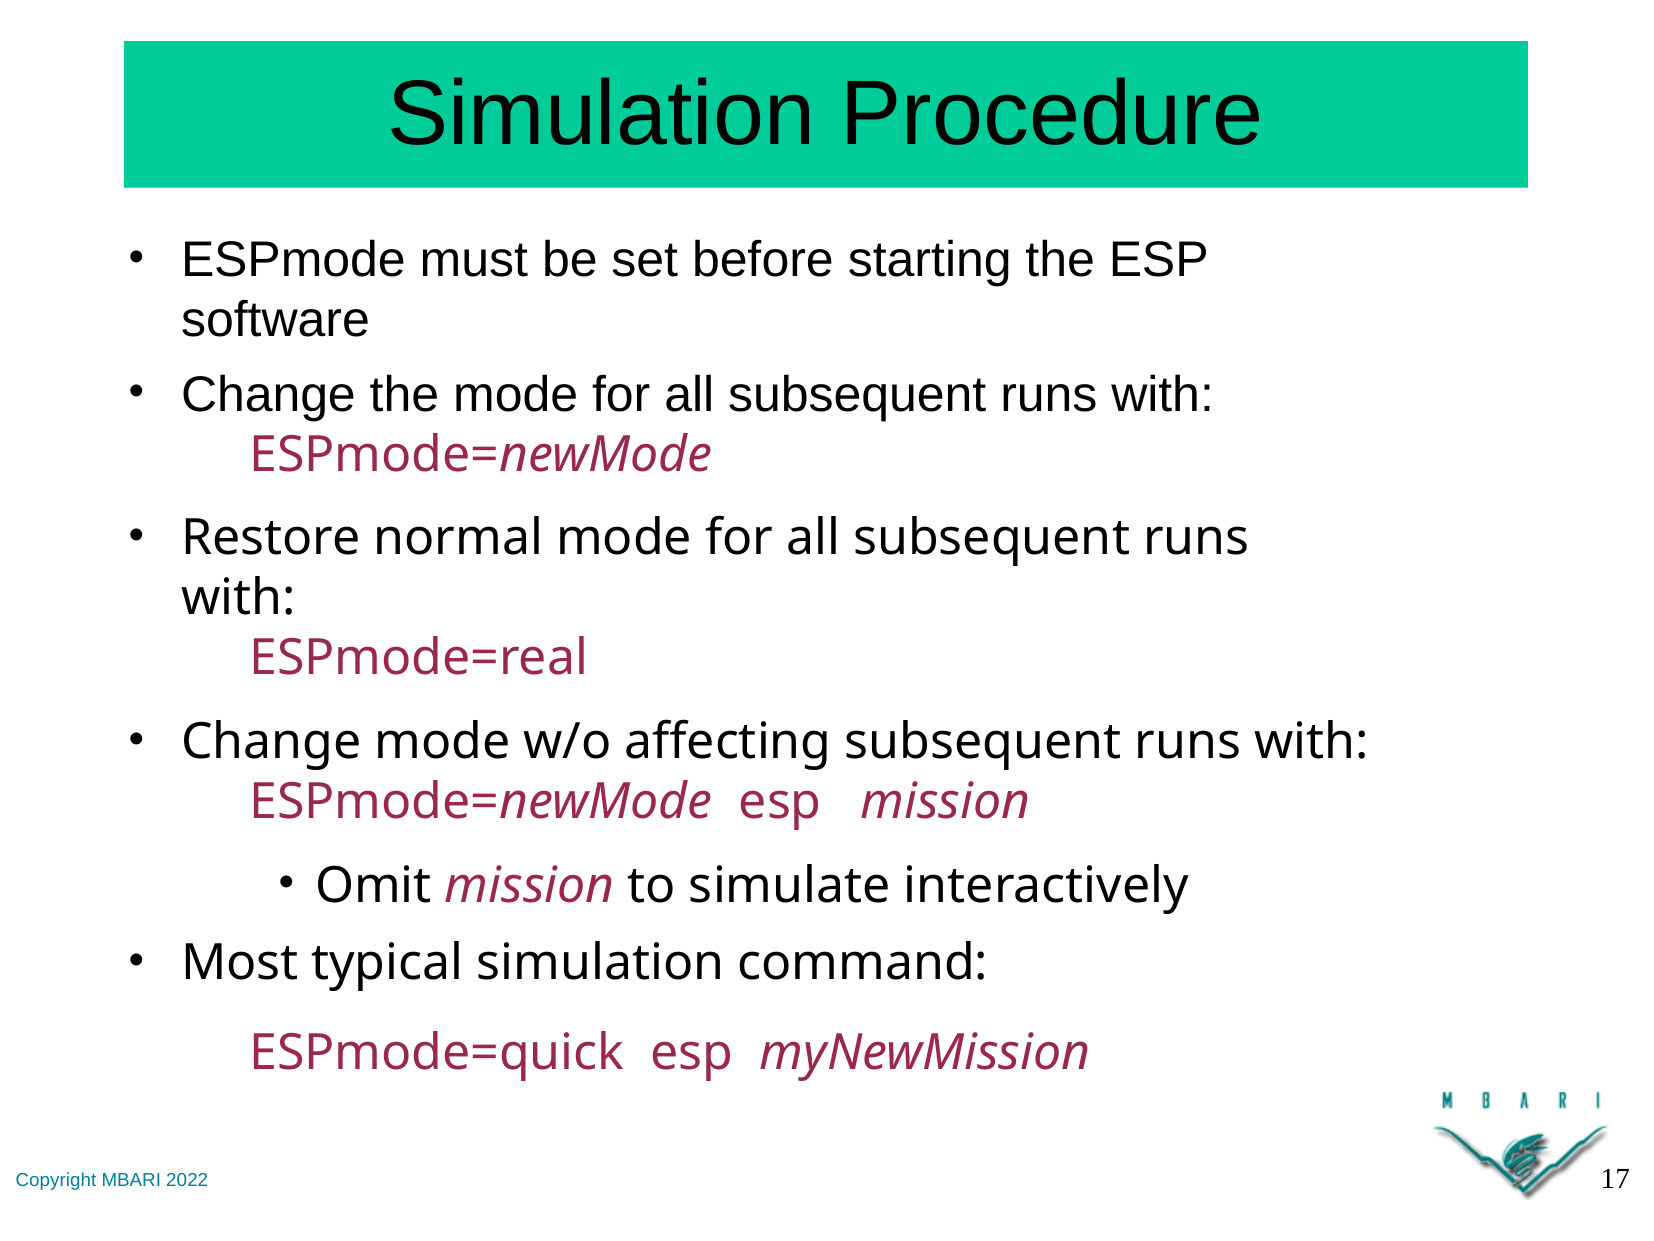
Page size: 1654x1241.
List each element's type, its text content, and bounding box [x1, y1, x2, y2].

picture [1426, 1091, 1613, 1200]
title Simulation Procedure [123, 41, 1528, 188]
list ESPmode must be set before starting the ESP software Change the mode for all subsequent runs with: ESPmode=newMode Restore normal mode for all subsequent runs with: ESPmode=real Change mode w/o affecting subsequent runs with: ESPmode=newMode esp mission Omit mission to simulate interactively Most typical simulation command: ESPmode=quick esp myNewMission [112, 219, 1388, 1088]
